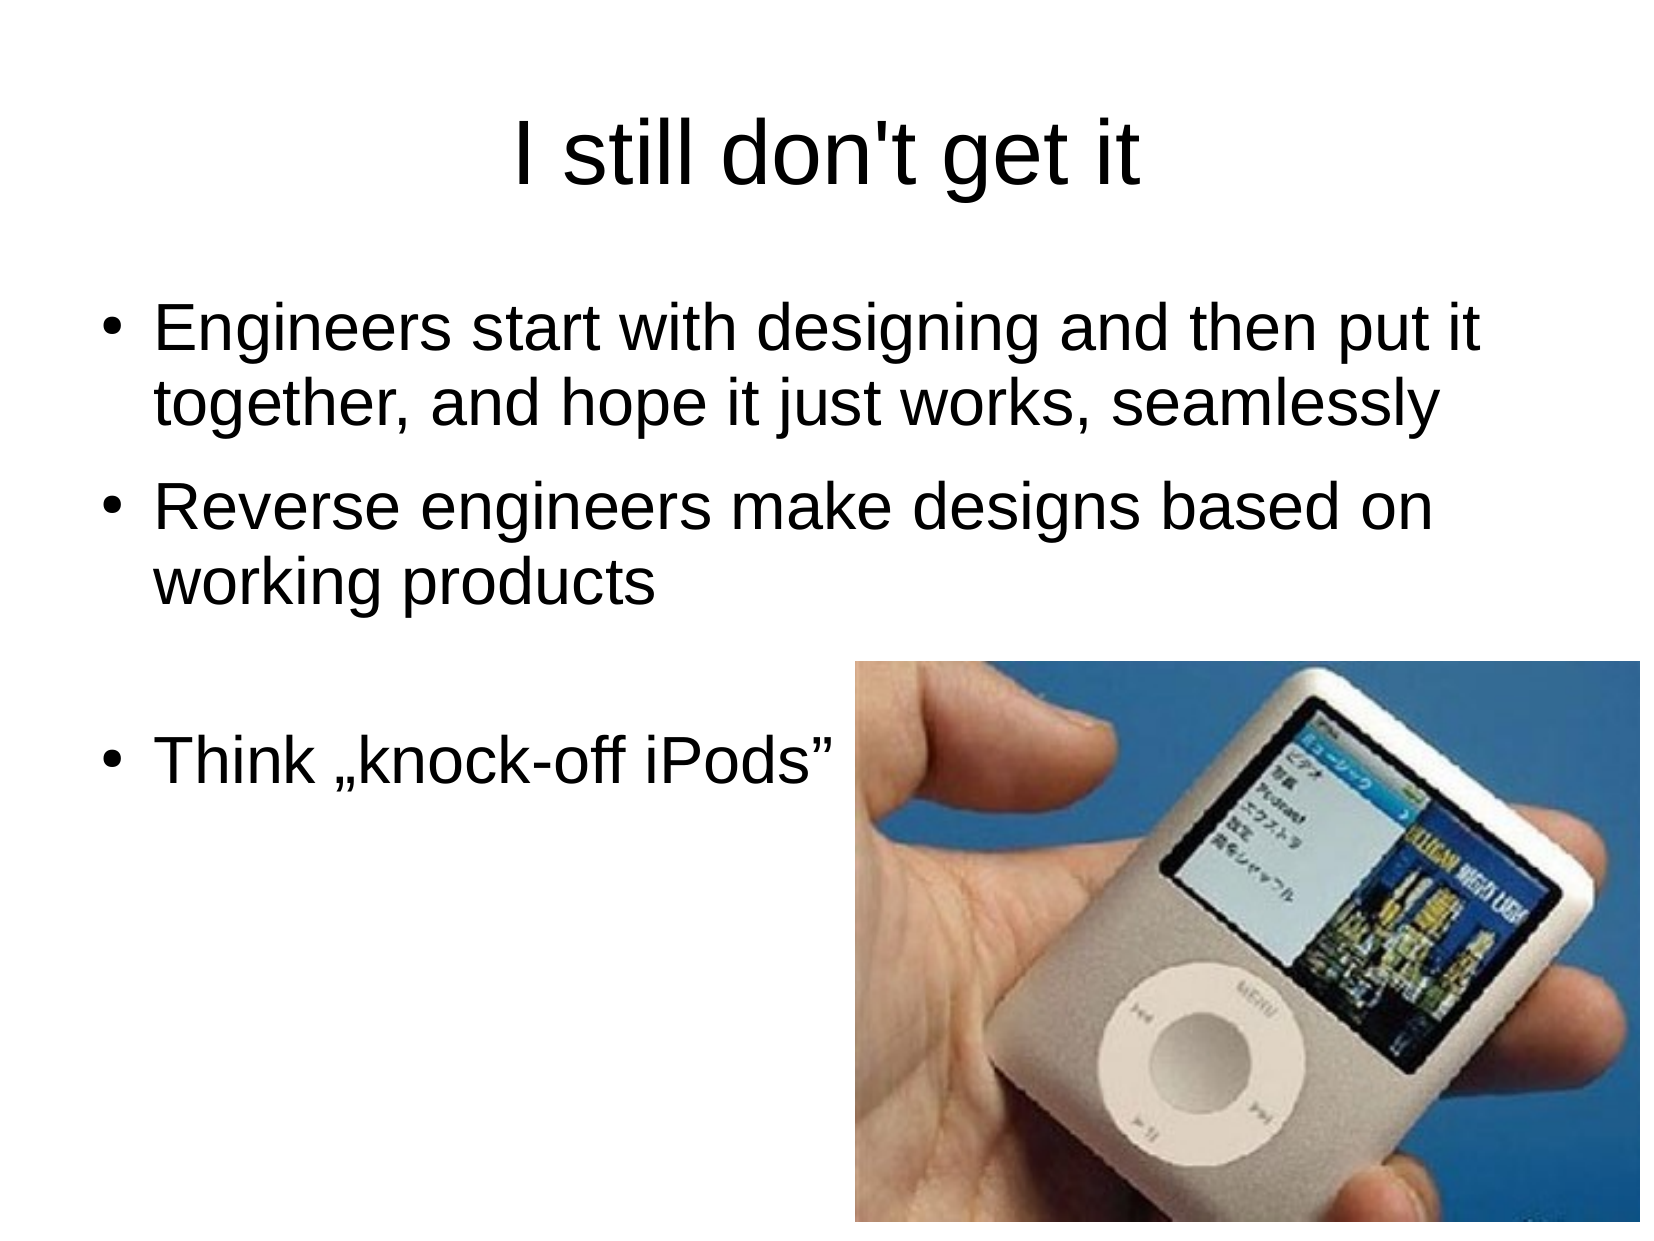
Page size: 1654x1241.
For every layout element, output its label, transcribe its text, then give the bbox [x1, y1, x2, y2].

picture [855, 661, 1640, 1222]
title I still don't get it [82, 49, 1571, 257]
list Engineers start with designing and then put it together, and hope it just works, seamlessly Reverse engineers make designs based on working products Think „knock-off iPods” [82, 290, 1571, 1010]
